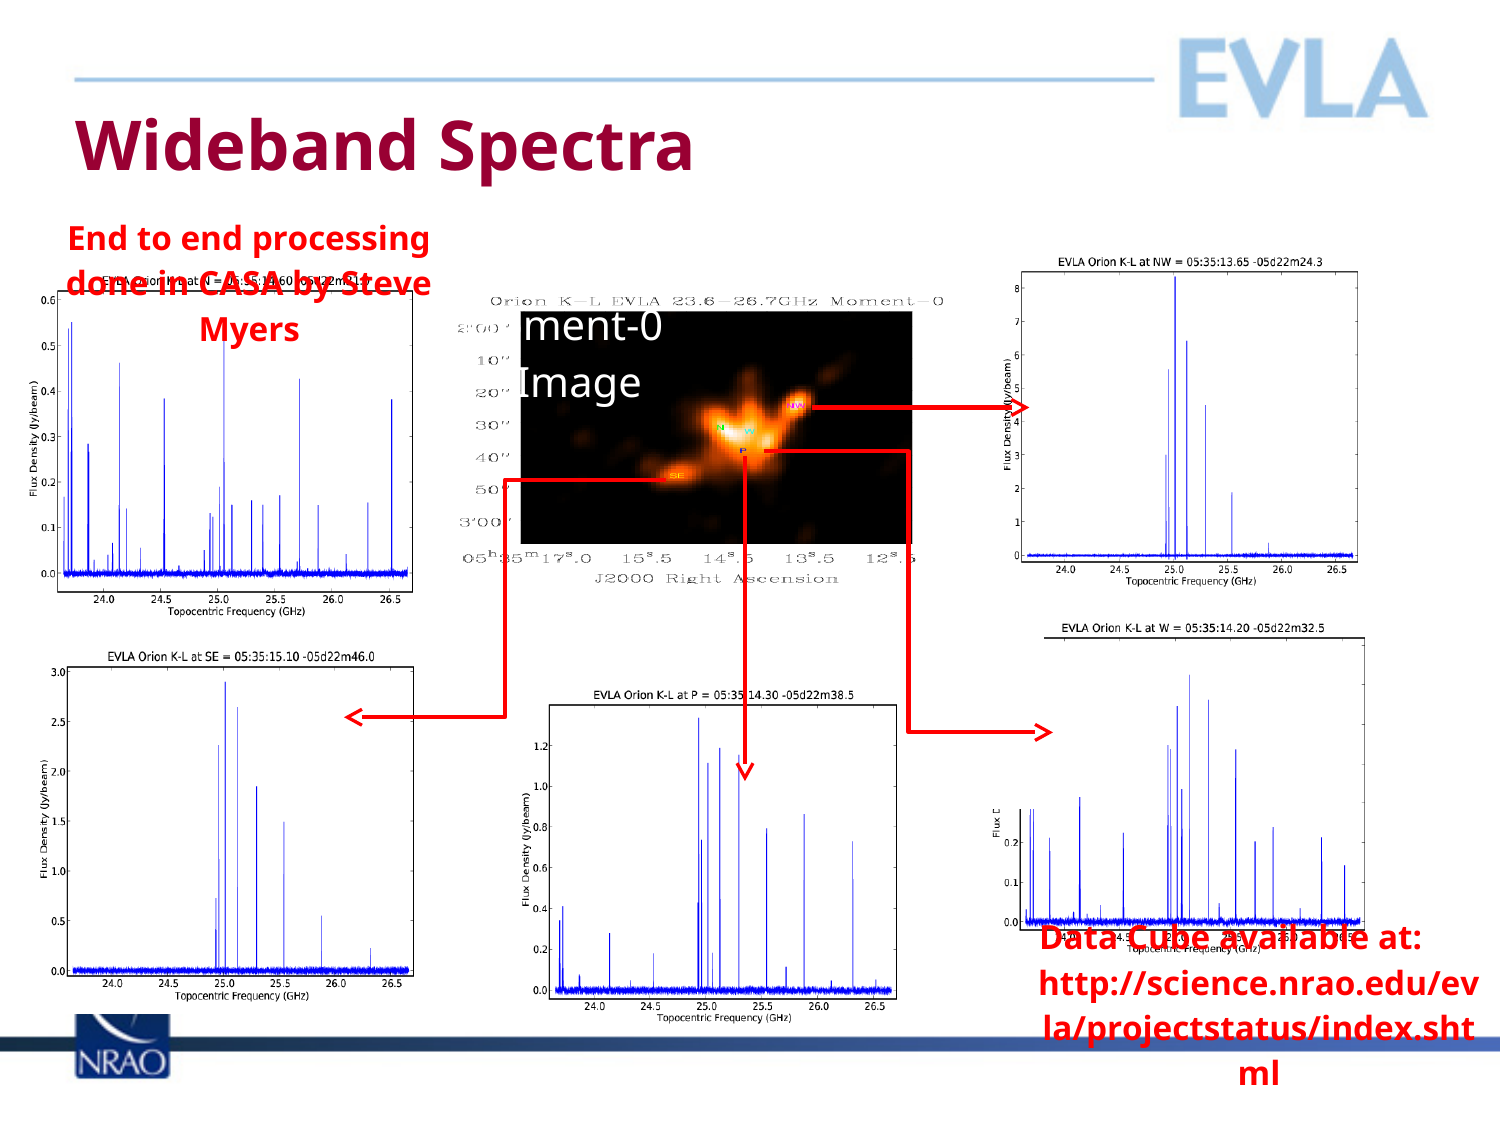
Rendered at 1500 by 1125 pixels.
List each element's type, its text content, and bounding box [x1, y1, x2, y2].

text_box Data Cube available at: http://science.nrao.edu/evla/projectstatus/index.shtml [961, 906, 1500, 1044]
title Wideband Spectra [75, 90, 1426, 197]
text_box End to end processing done in CASA by Steve Myers [11, 207, 487, 304]
text_box Moment-0 Image [458, 288, 764, 354]
picture [0, 0, 1500, 1125]
